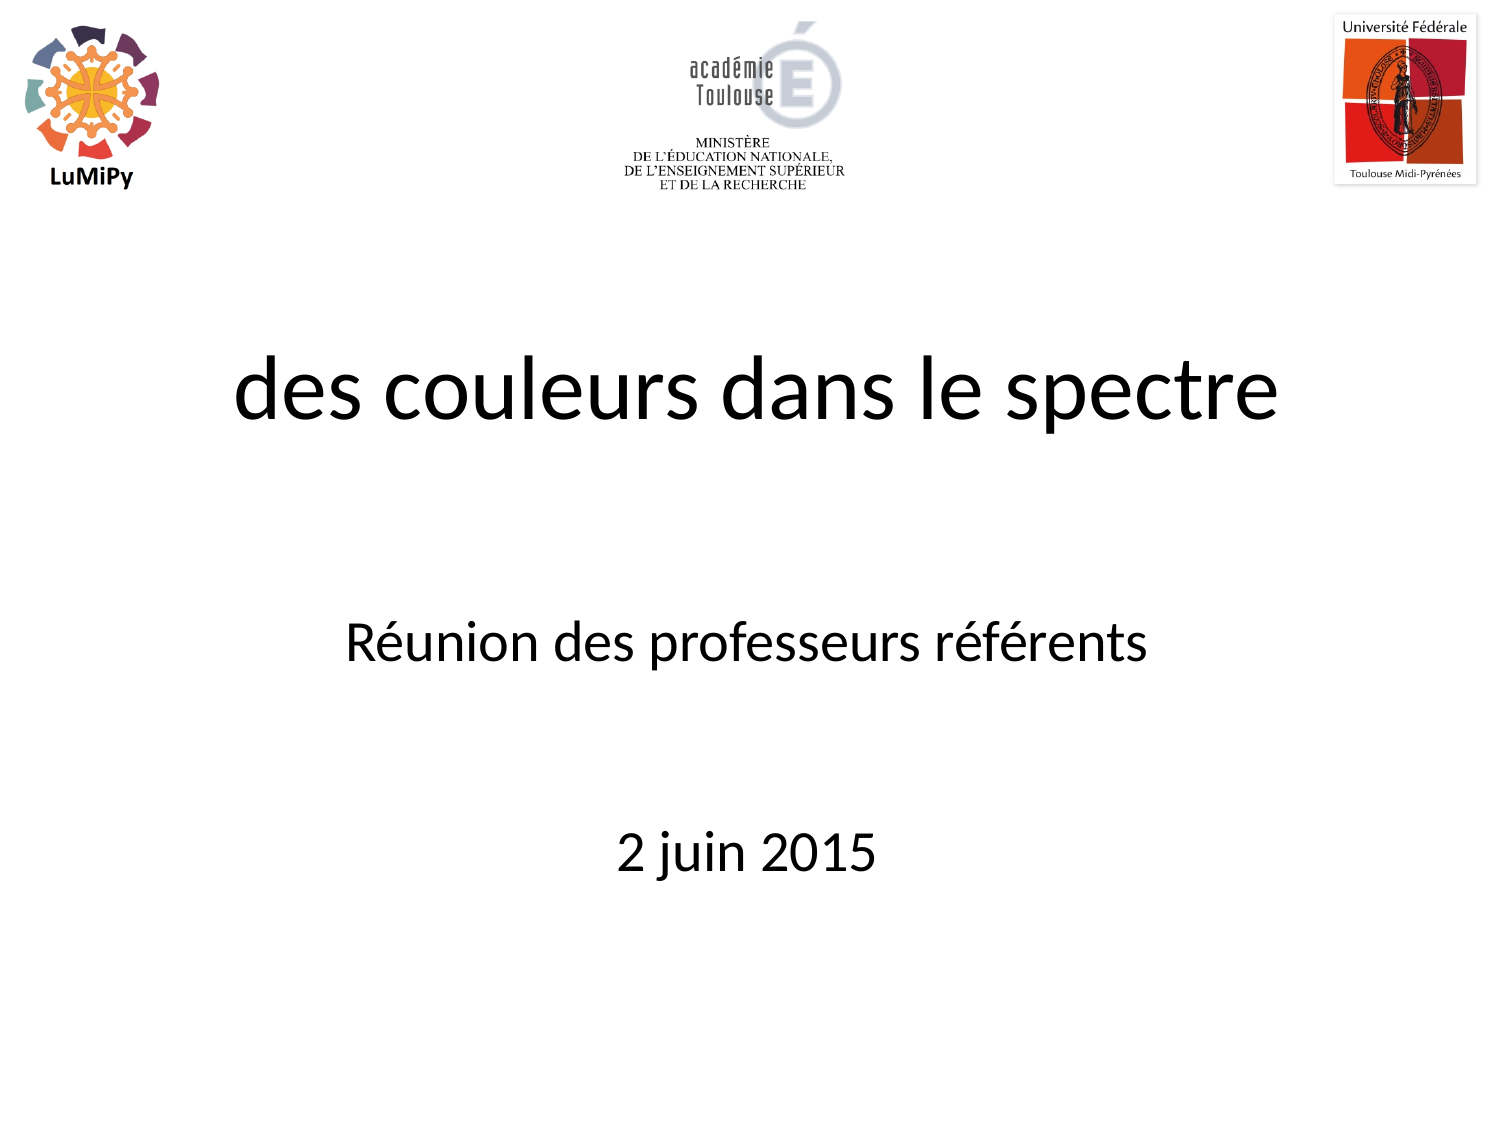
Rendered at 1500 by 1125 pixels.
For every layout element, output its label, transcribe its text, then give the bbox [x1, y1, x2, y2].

text_box des couleurs dans le spectre [218, 320, 1307, 669]
text_box Réunion des professeurs référents 2 juin 2015 [325, 595, 1170, 894]
picture [596, 4, 851, 198]
picture [1328, 8, 1484, 192]
picture [17, 19, 166, 192]
